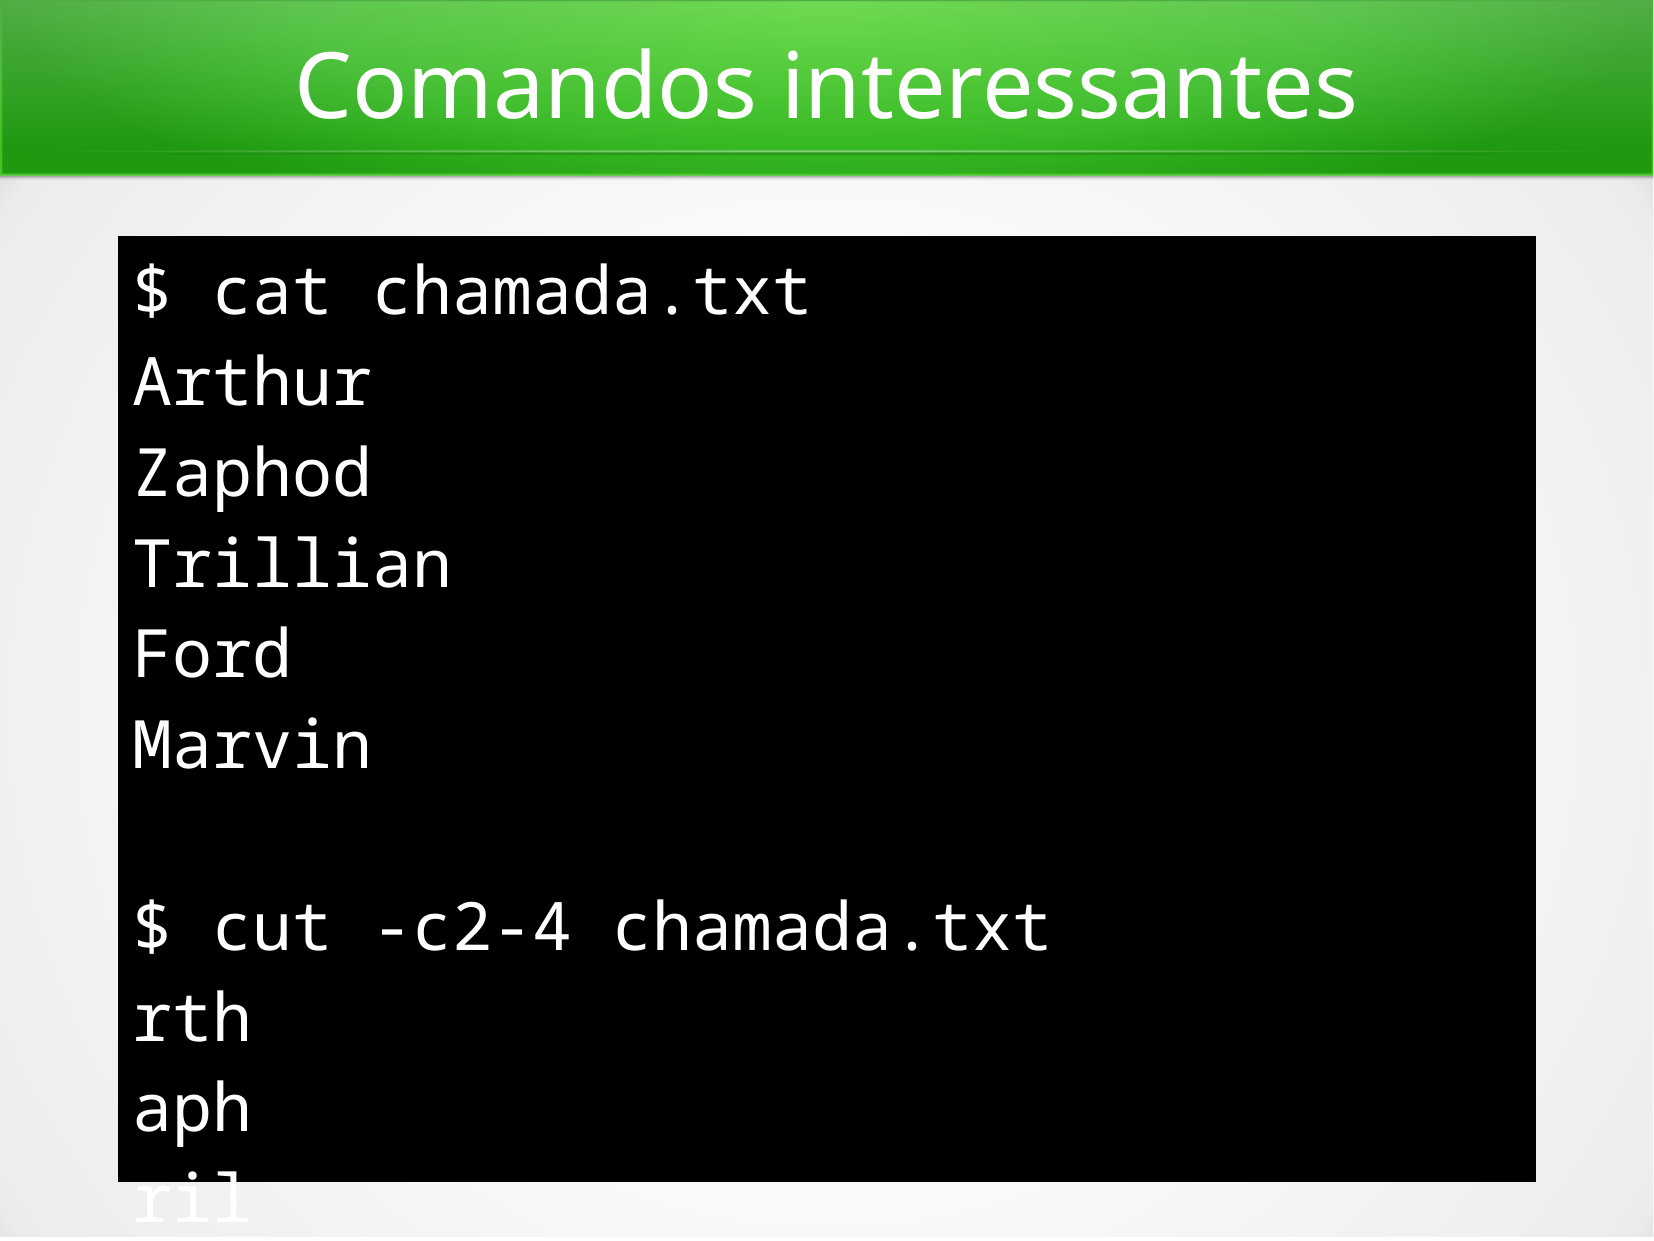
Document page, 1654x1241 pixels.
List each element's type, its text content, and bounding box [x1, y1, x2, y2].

title Comandos interessantes [82, 11, 1571, 154]
picture [0, 0, 1654, 1237]
text_box $ cat chamada.txt Arthur Zaphod Trillian Ford Marvin $ cut -c2-4 chamada.txt rth aph ril ord arv [118, 236, 1536, 1182]
